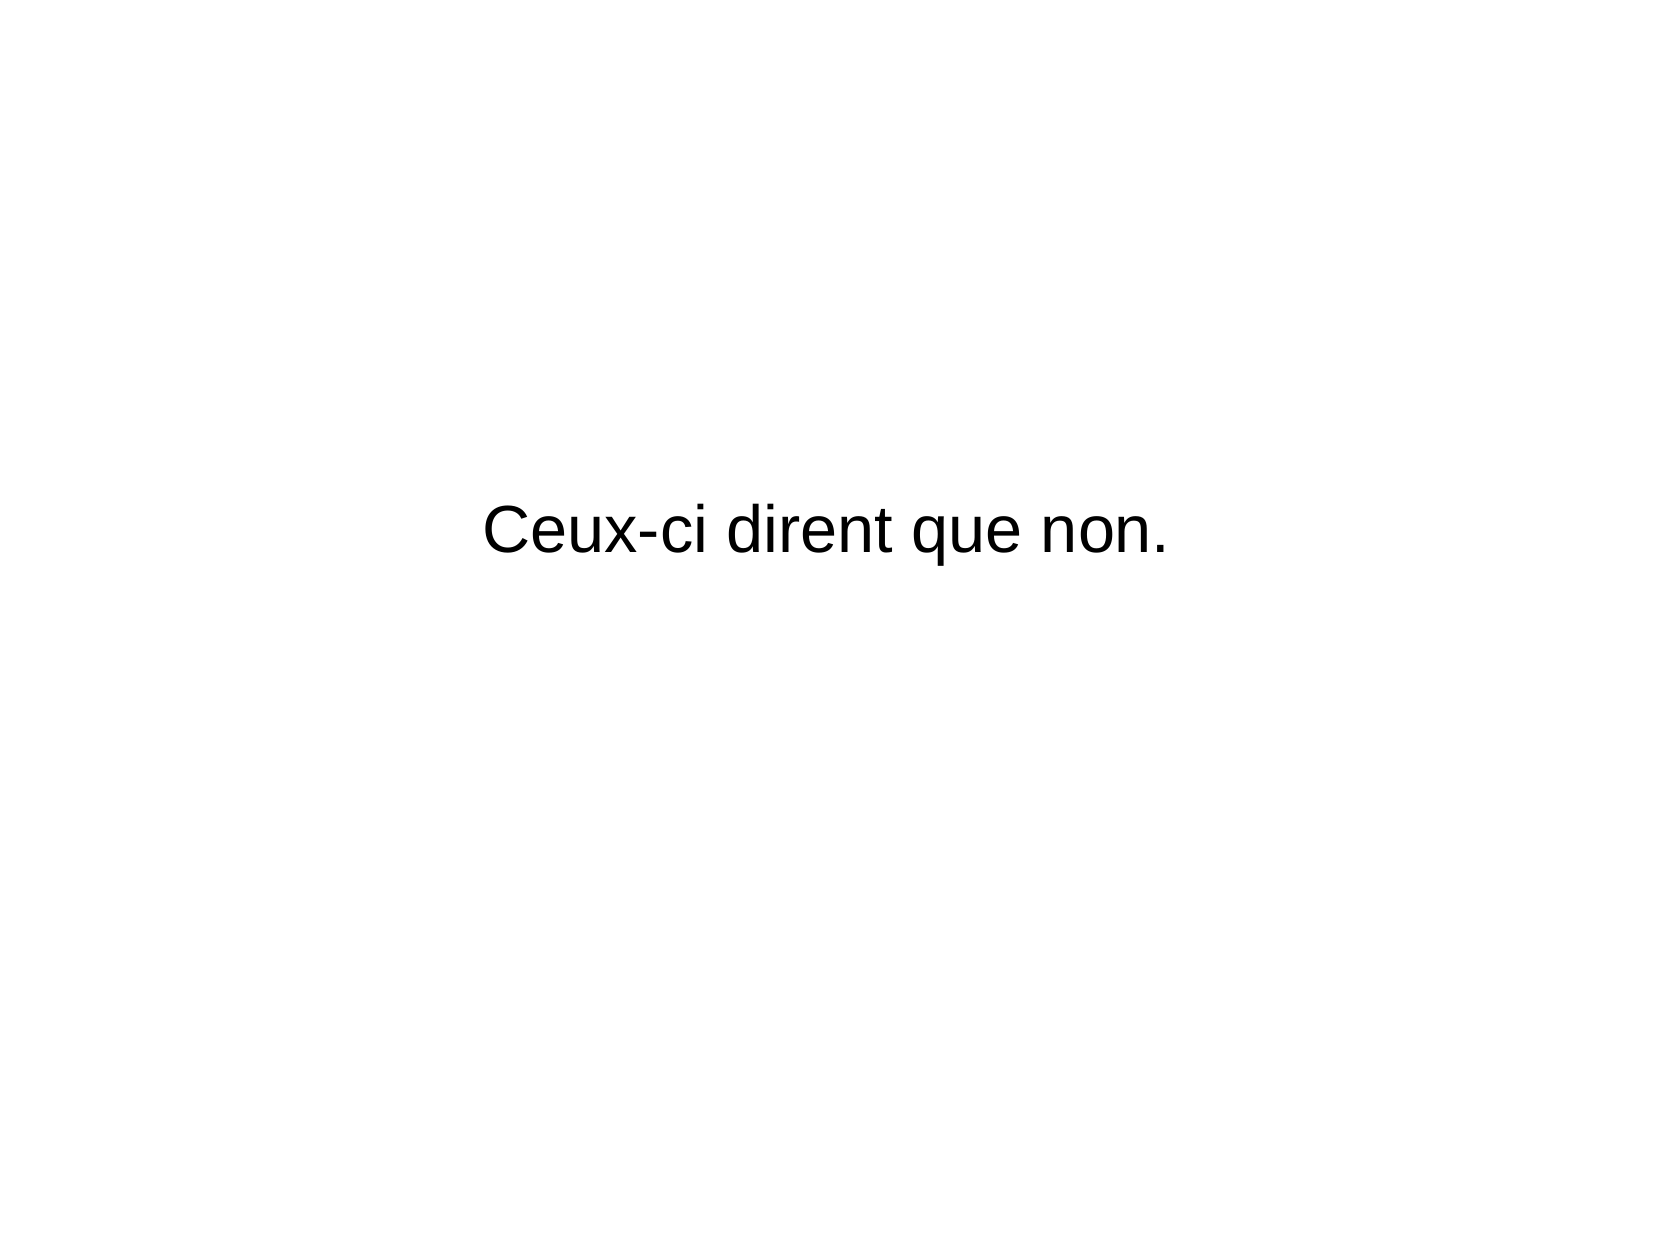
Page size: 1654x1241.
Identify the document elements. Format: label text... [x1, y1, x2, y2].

subtitle Ceux-ci dirent que non. [82, 49, 1571, 1010]
